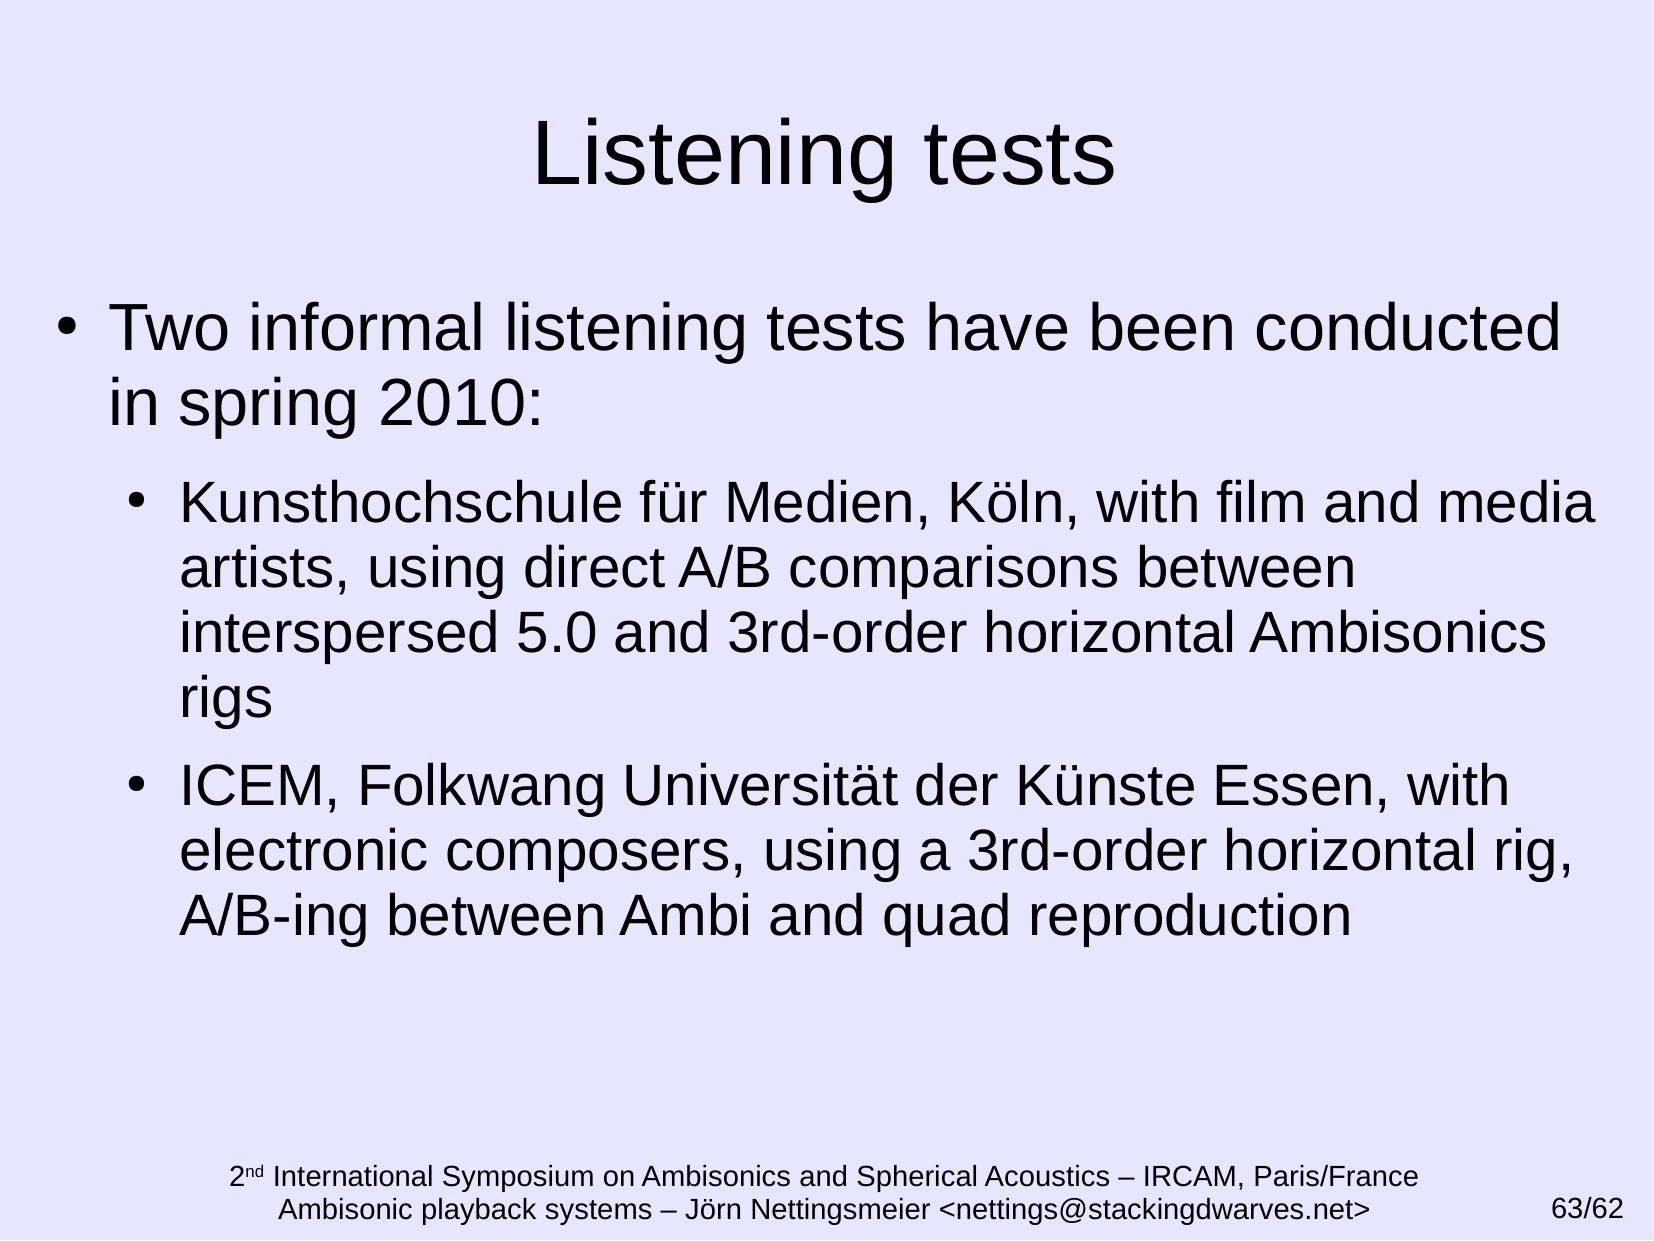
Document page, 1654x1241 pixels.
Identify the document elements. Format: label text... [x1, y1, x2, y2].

title Listening tests [37, 56, 1613, 250]
list Two informal listening tests have been conducted in spring 2010: Kunsthochschule für Medien, Köln, with film and media artists, using direct A/B comparisons between interspersed 5.0 and 3rd-order horizontal Ambisonics rigs ICEM, Folkwang Universität der Künste Essen, with electronic composers, using a 3rd-order horizontal rig, A/B-ing between Ambi and quad reproduction [37, 290, 1613, 1109]
